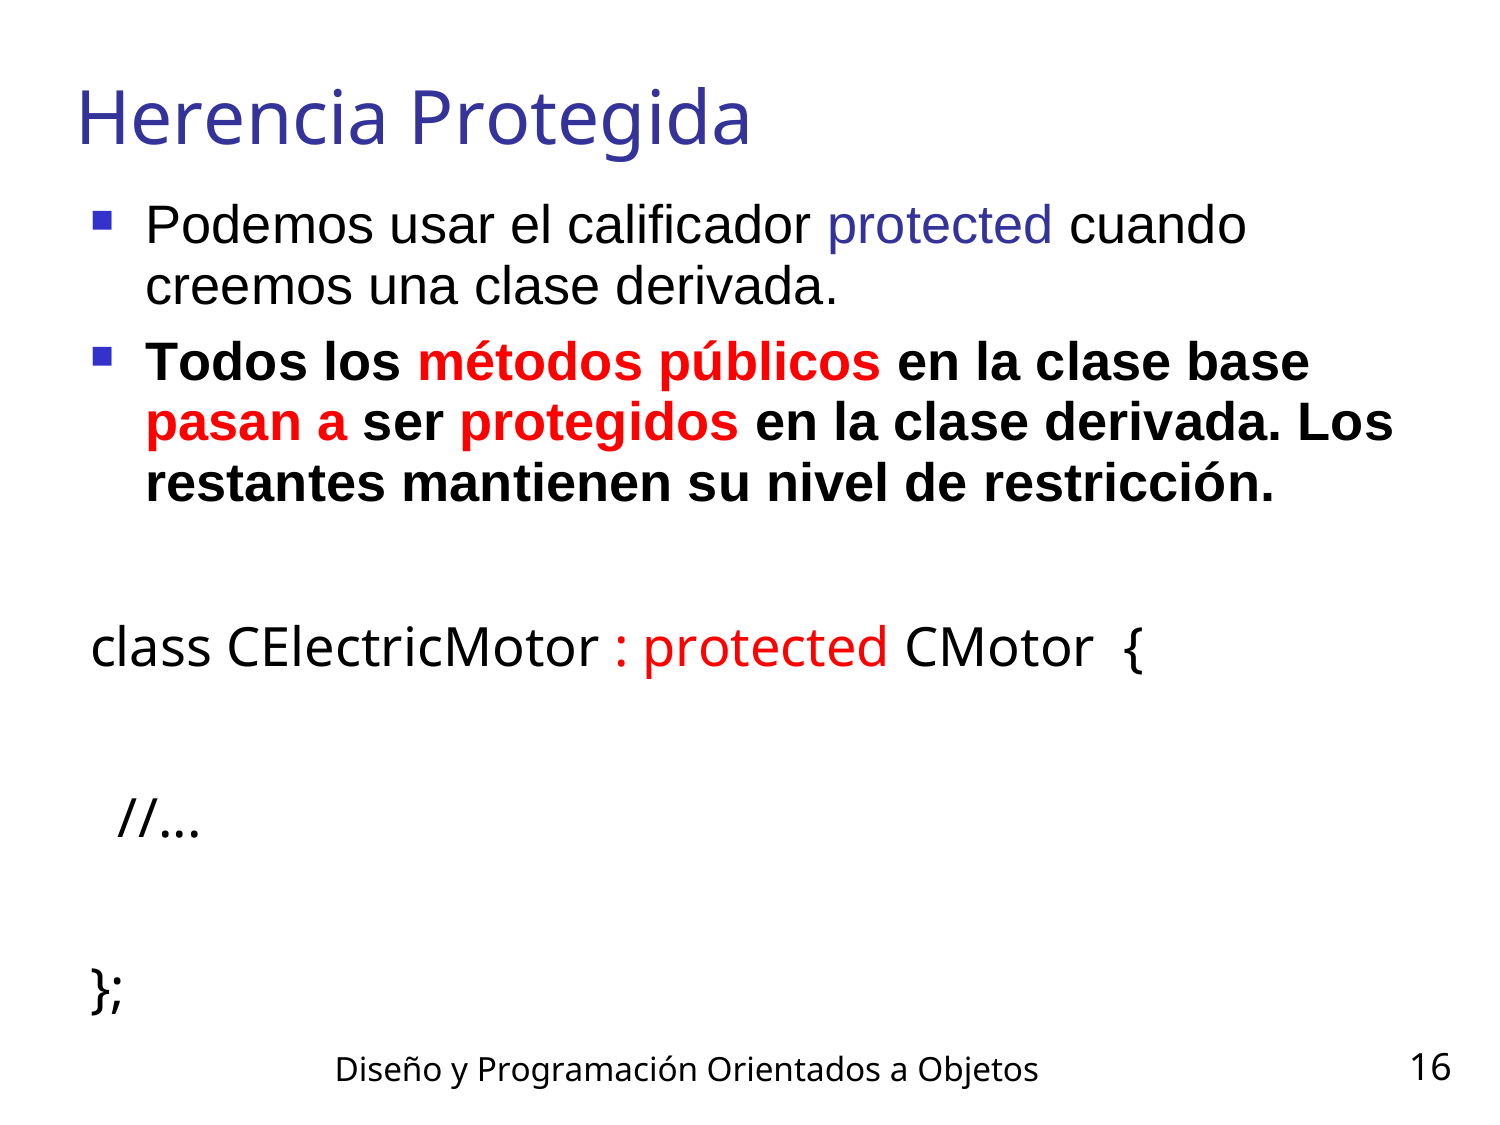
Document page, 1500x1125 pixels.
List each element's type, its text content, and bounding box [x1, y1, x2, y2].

list Podemos usar el calificador protected cuando creemos una clase derivada. Todos los métodos públicos en la clase base pasan a ser protegidos en la clase derivada. Los restantes mantienen su nivel de restricción. class CElectricMotor : protected CMotor { //... }; [75, 187, 1462, 1066]
title Herencia Protegida [75, 30, 1466, 193]
